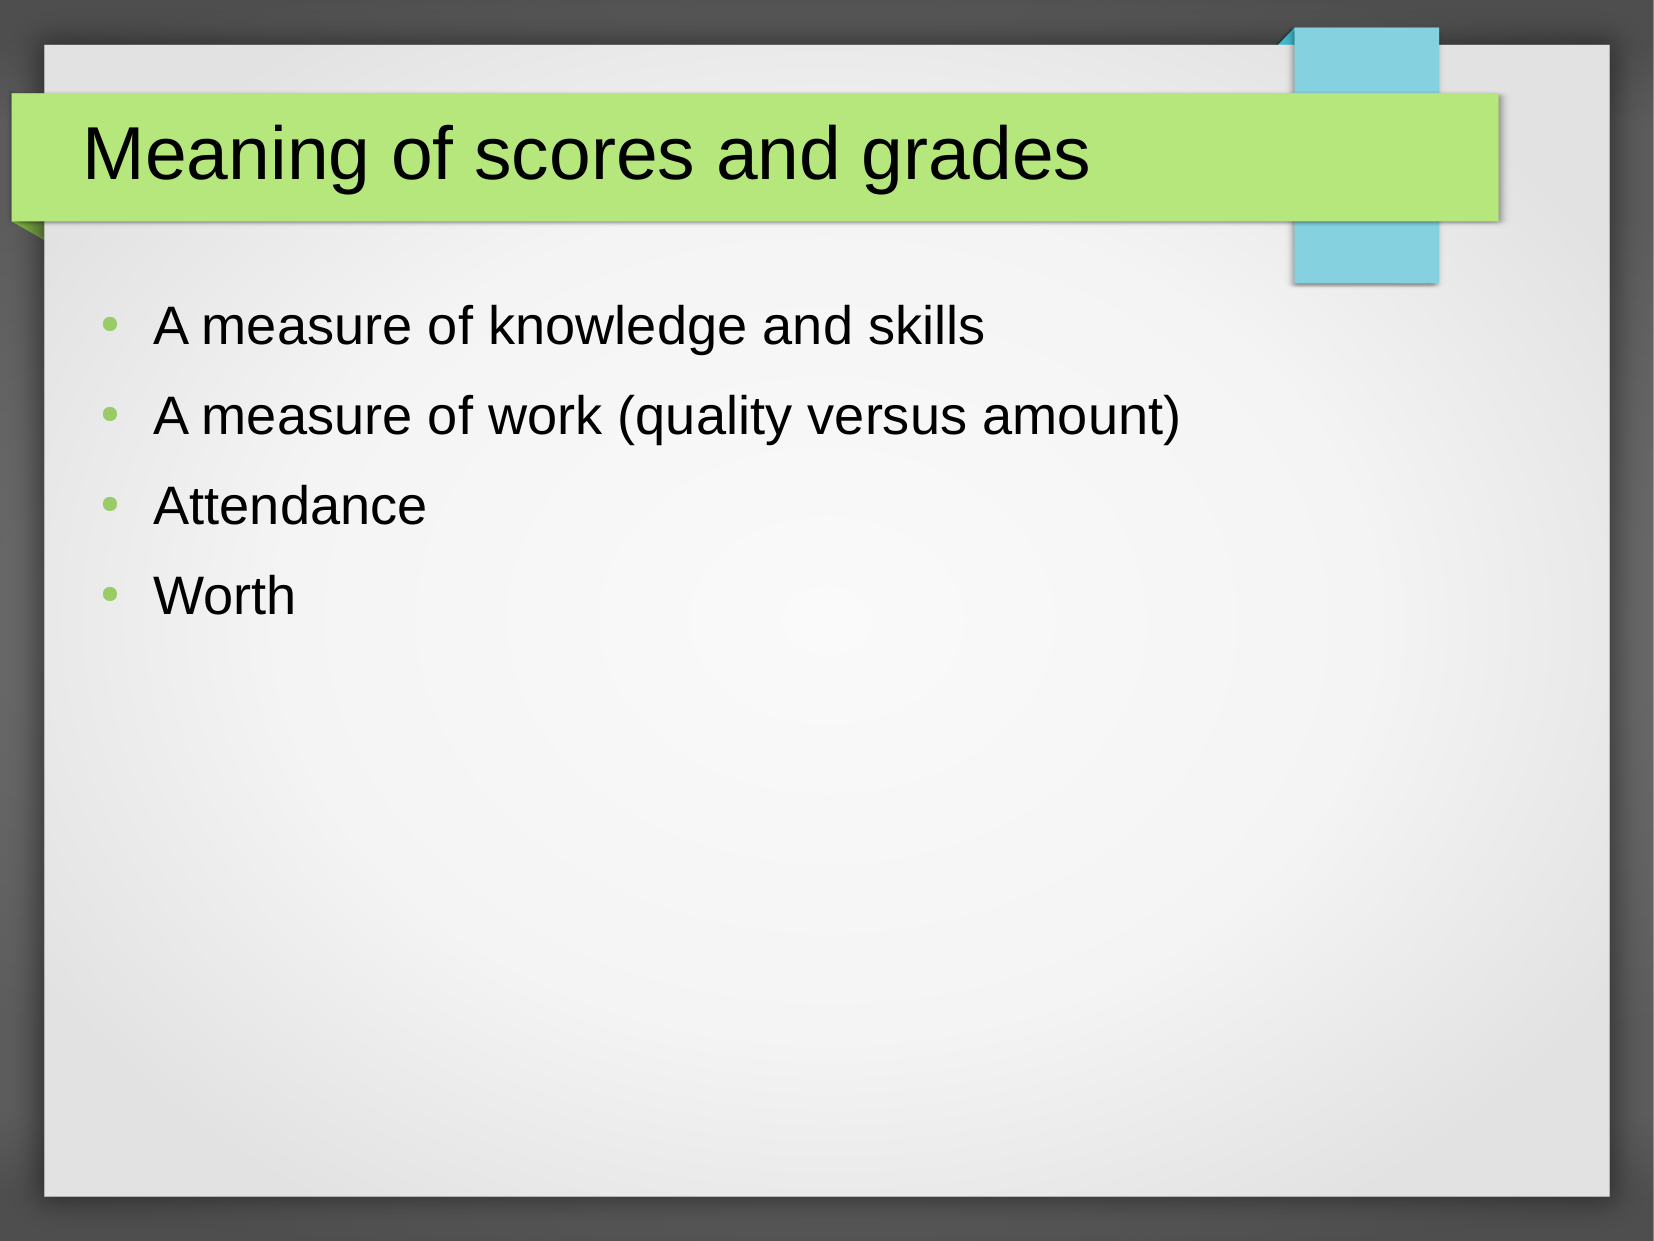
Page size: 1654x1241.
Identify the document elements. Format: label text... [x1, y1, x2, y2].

title Meaning of scores and grades [82, 94, 1264, 213]
list A measure of knowledge and skills A measure of work (quality versus amount) Attendance Worth [82, 295, 1571, 1015]
picture [0, 0, 1654, 1241]
